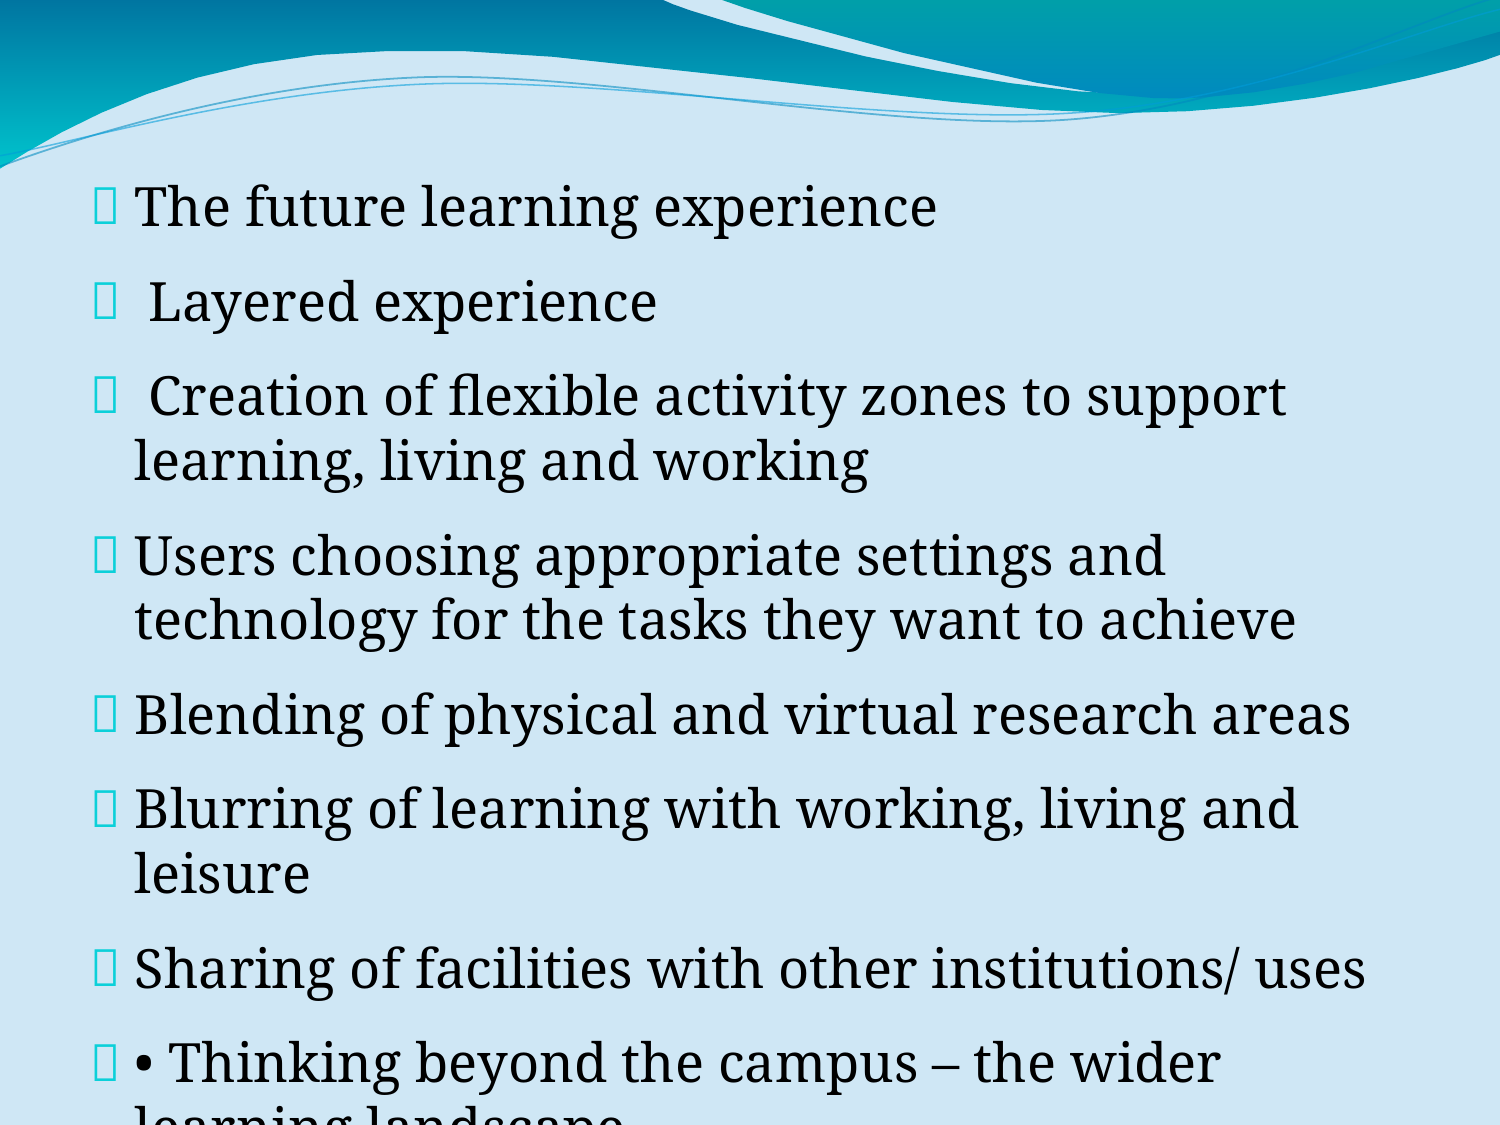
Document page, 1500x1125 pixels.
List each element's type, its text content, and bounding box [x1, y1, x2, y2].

list The future learning experience Layered experience Creation of flexible activity zones to support learning, living and working Users choosing appropriate settings and technology for the tasks they want to achieve Blending of physical and virtual research areas Blurring of learning with working, living and leisure Sharing of facilities with other institutions/ uses • Thinking beyond the campus – the wider learning landscape [75, 165, 1425, 886]
title [75, 115, 1425, 165]
